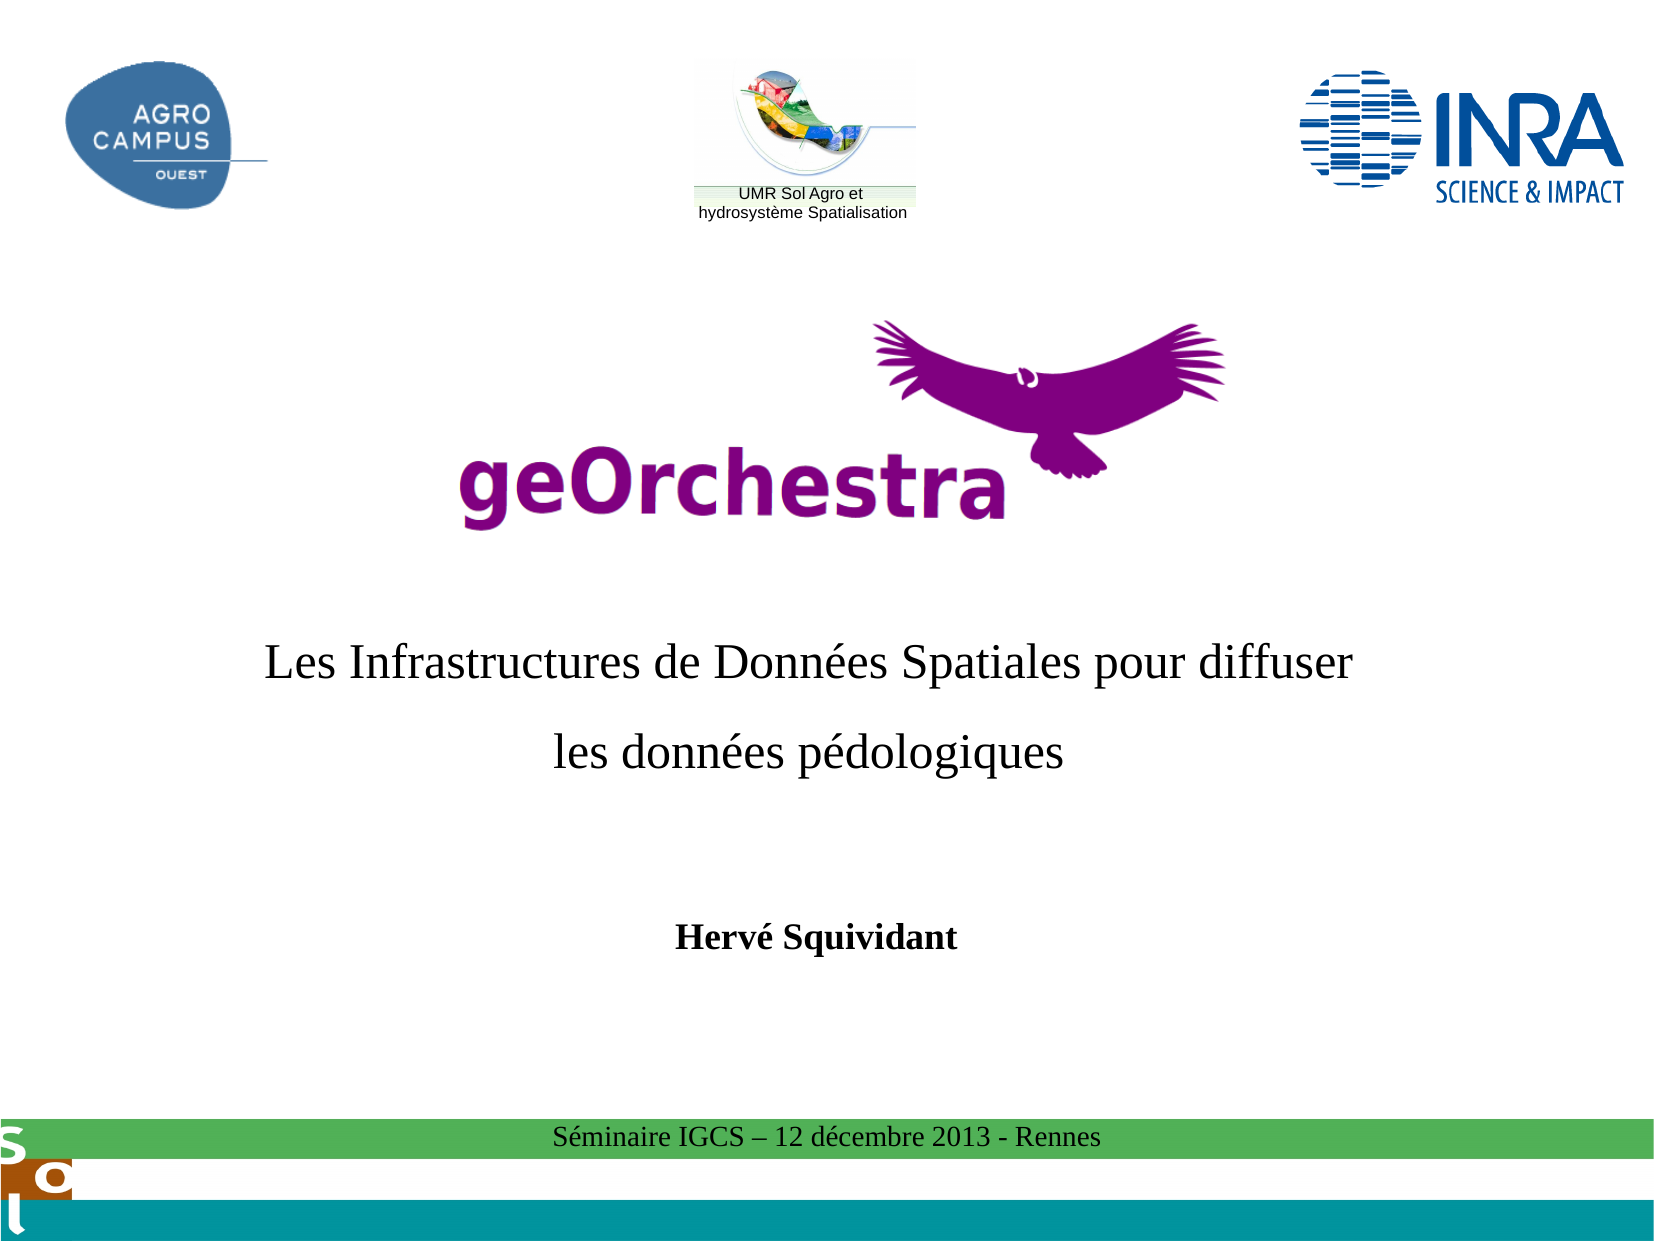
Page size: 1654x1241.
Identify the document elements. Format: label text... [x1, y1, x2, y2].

picture [452, 298, 1245, 564]
picture [694, 59, 916, 177]
text_box Séminaire IGCS – 12 décembre 2013 - Rennes [0, 1117, 1654, 1241]
text_box UMR Sol Agro et hydrosystème Spatialisation [679, 177, 923, 237]
text_box Hervé Squividant [660, 908, 973, 966]
picture [1299, 70, 1624, 203]
subtitle Les Infrastructures de Données Spatiales pour diffuser les données pédologiques [65, 558, 1554, 849]
picture [65, 61, 273, 210]
